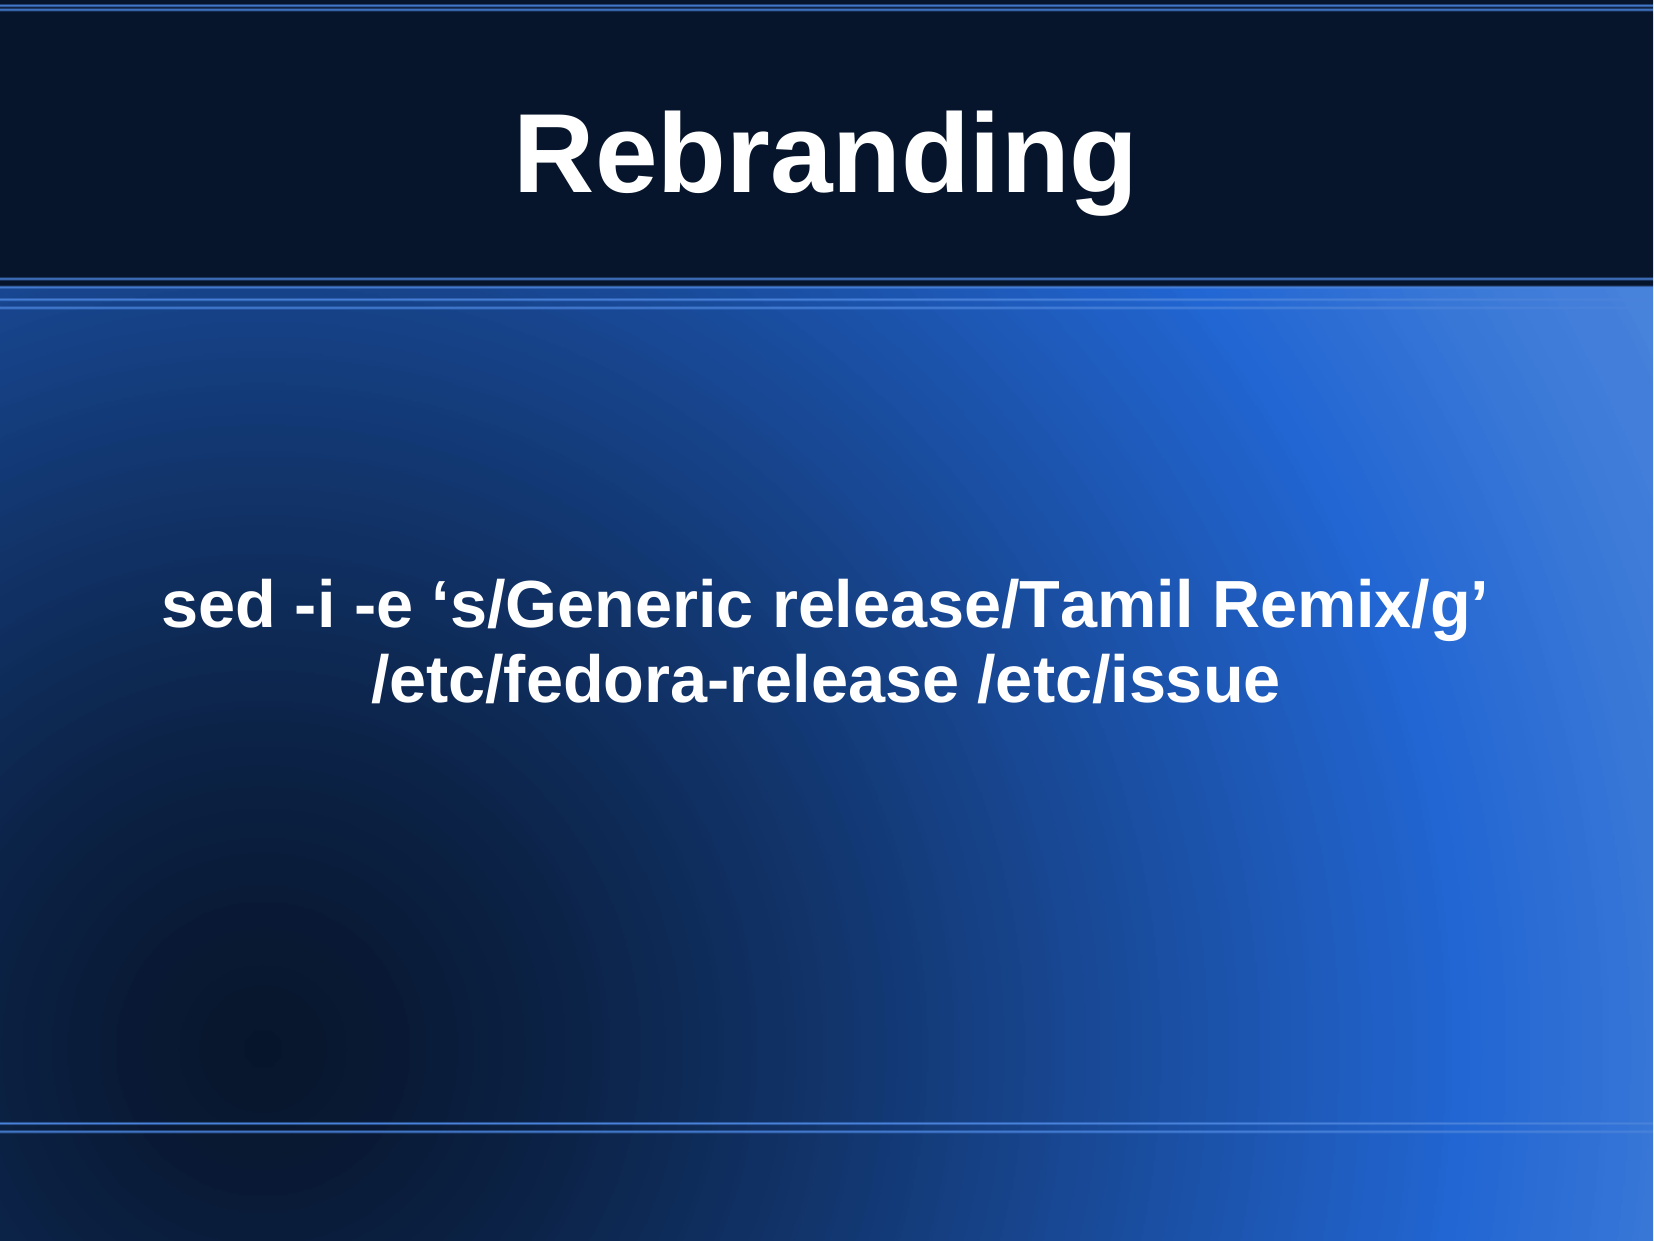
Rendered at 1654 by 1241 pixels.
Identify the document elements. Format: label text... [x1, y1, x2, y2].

title Rebranding [82, 49, 1571, 257]
picture [0, 0, 1654, 1241]
text_box sed -i -e ‘s/Generic release/Tamil Remix/g’ /etc/fedora-release /etc/issue [82, 257, 1571, 1058]
